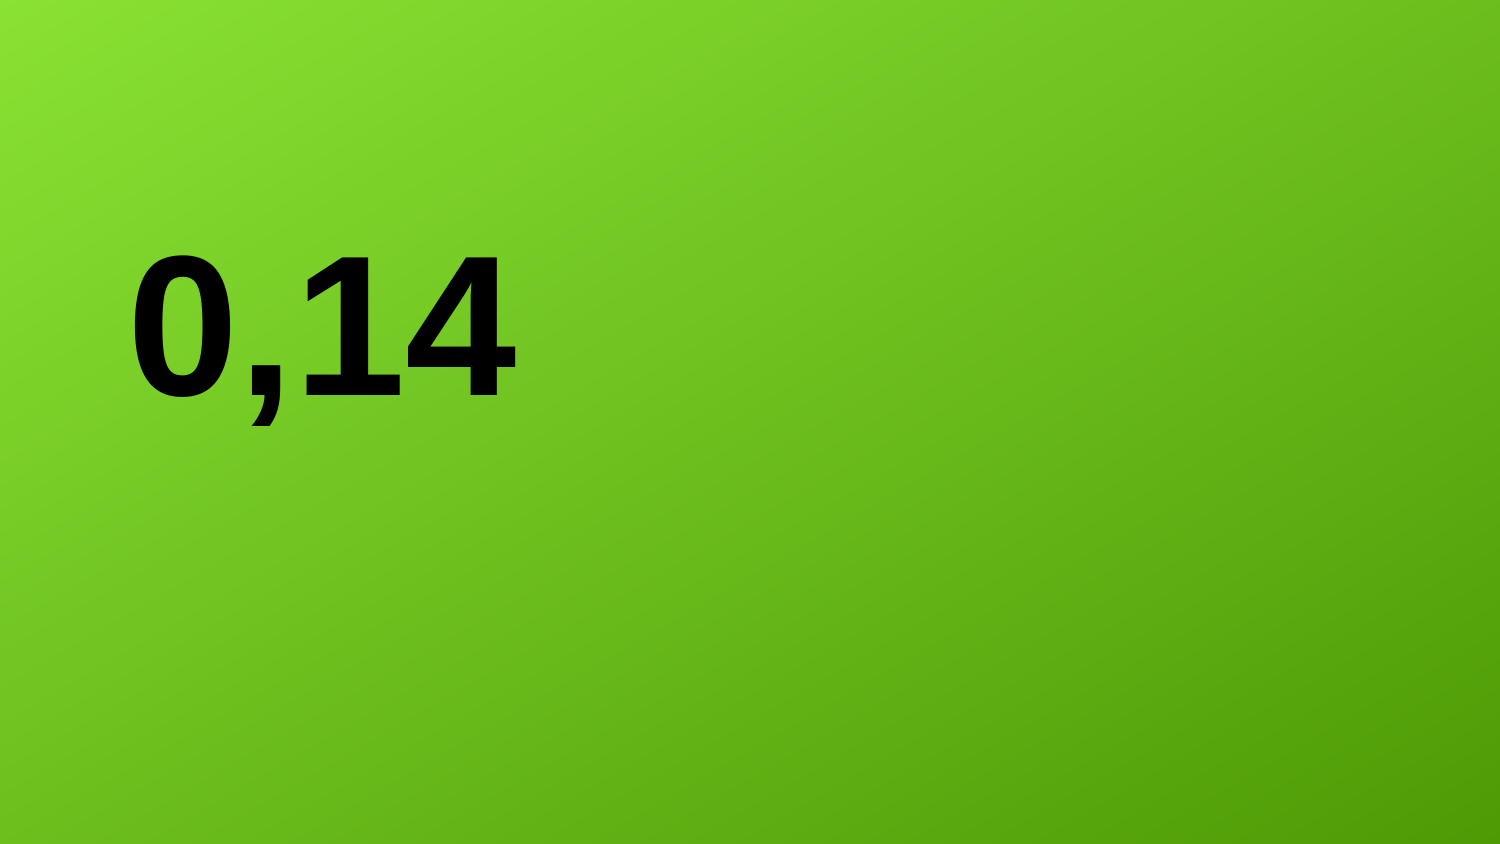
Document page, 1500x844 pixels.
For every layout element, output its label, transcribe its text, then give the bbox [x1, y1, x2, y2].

title 0,14 [112, 259, 1388, 450]
